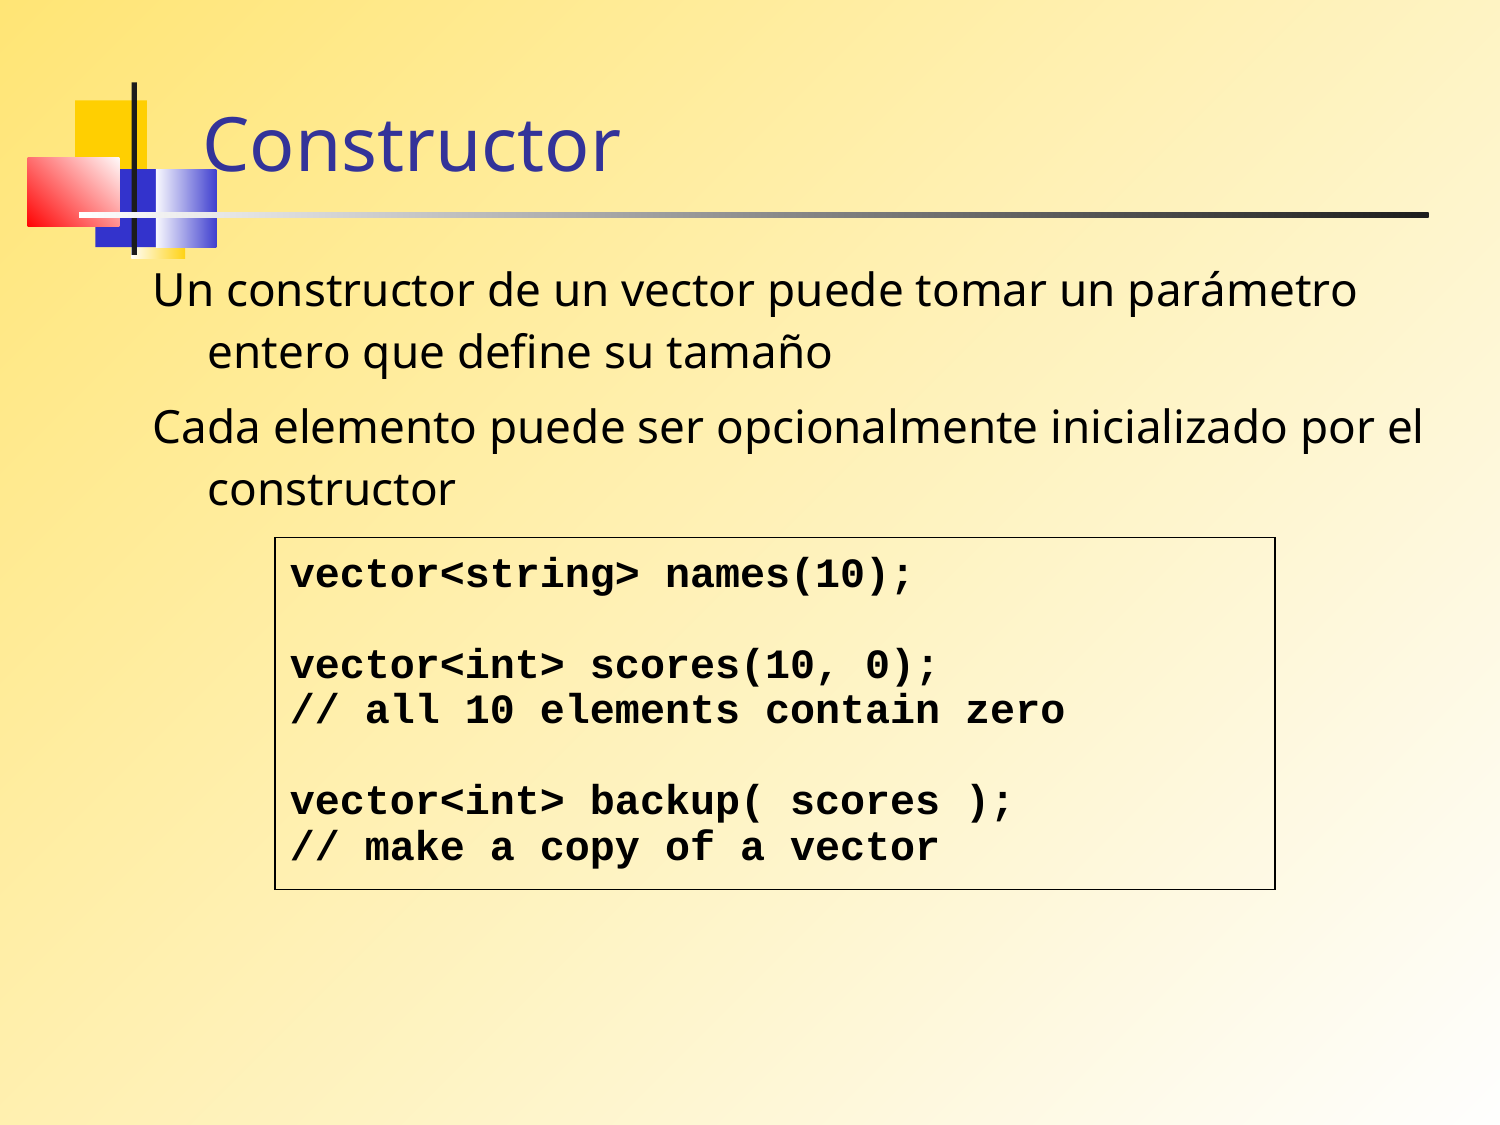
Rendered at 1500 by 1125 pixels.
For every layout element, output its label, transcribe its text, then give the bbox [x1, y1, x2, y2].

title Constructor [187, 37, 1466, 201]
list Un constructor de un vector puede tomar un parámetro entero que define su tamaño Cada elemento puede ser opcionalmente inicializado por el constructor [137, 249, 1463, 1013]
